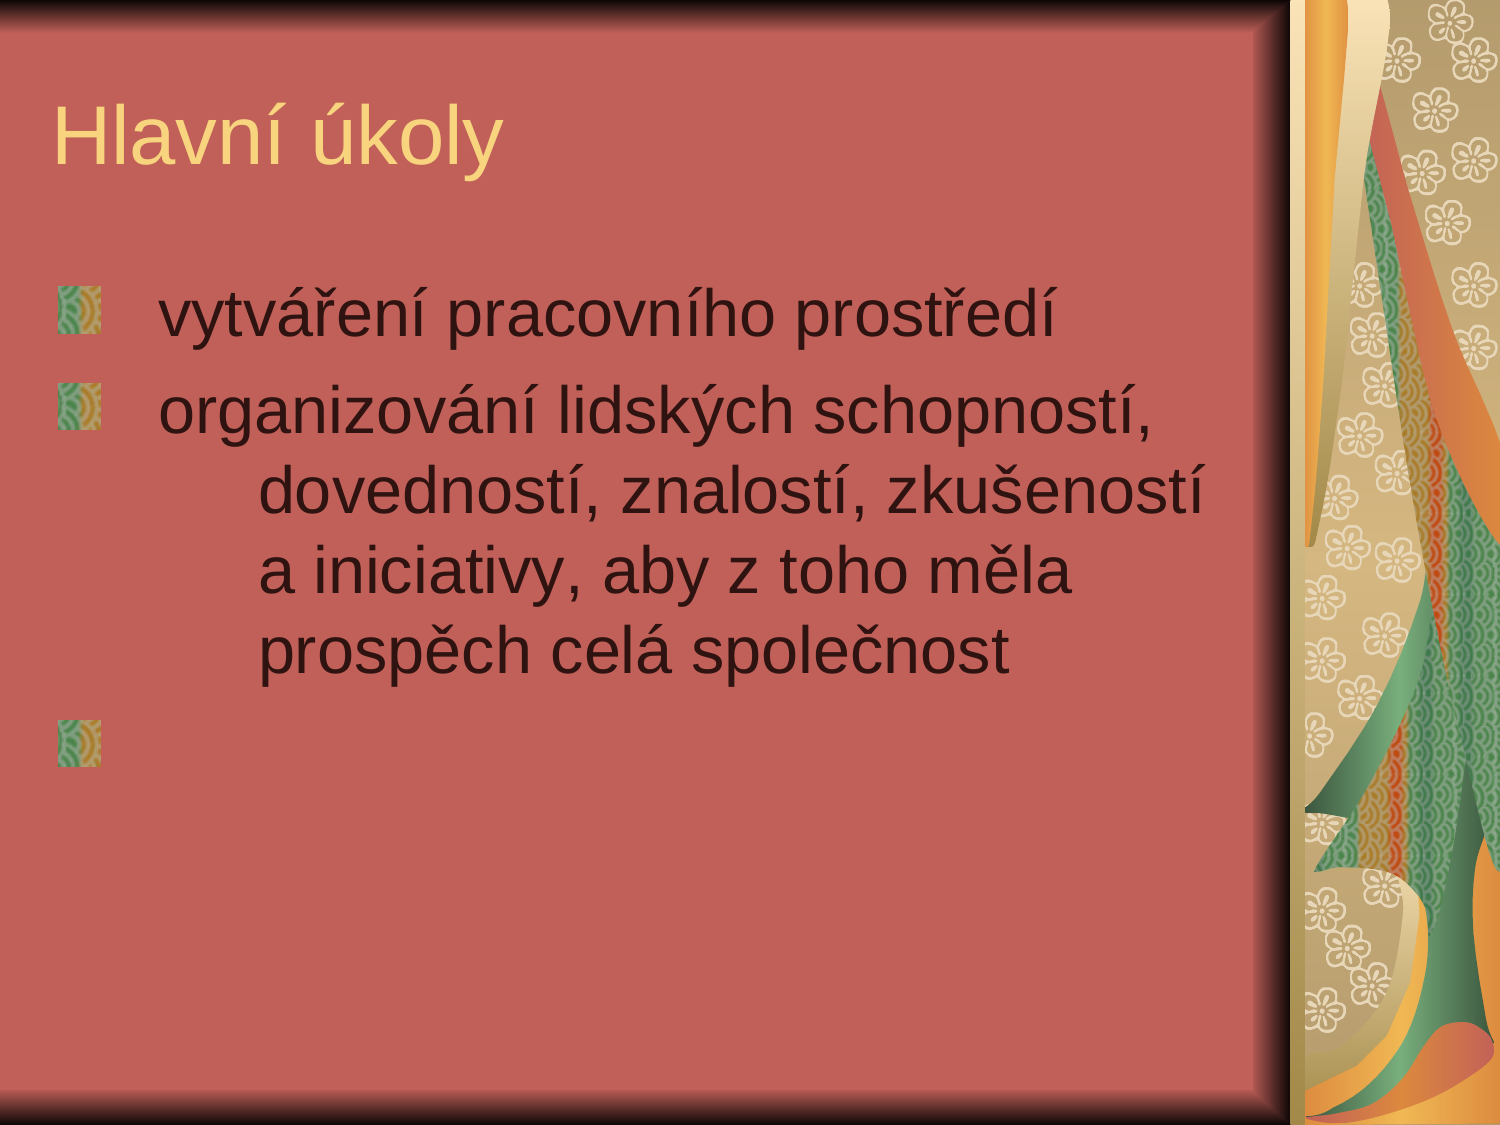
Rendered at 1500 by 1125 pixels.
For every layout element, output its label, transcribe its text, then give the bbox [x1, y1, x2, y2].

list vytváření pracovního prostředí organizování lidských schopností, dovedností, znalostí, zkušeností a iniciativy, aby z toho měla prospěch celá společnost [43, 262, 1255, 1001]
title Hlavní úkoly [35, 37, 1263, 225]
